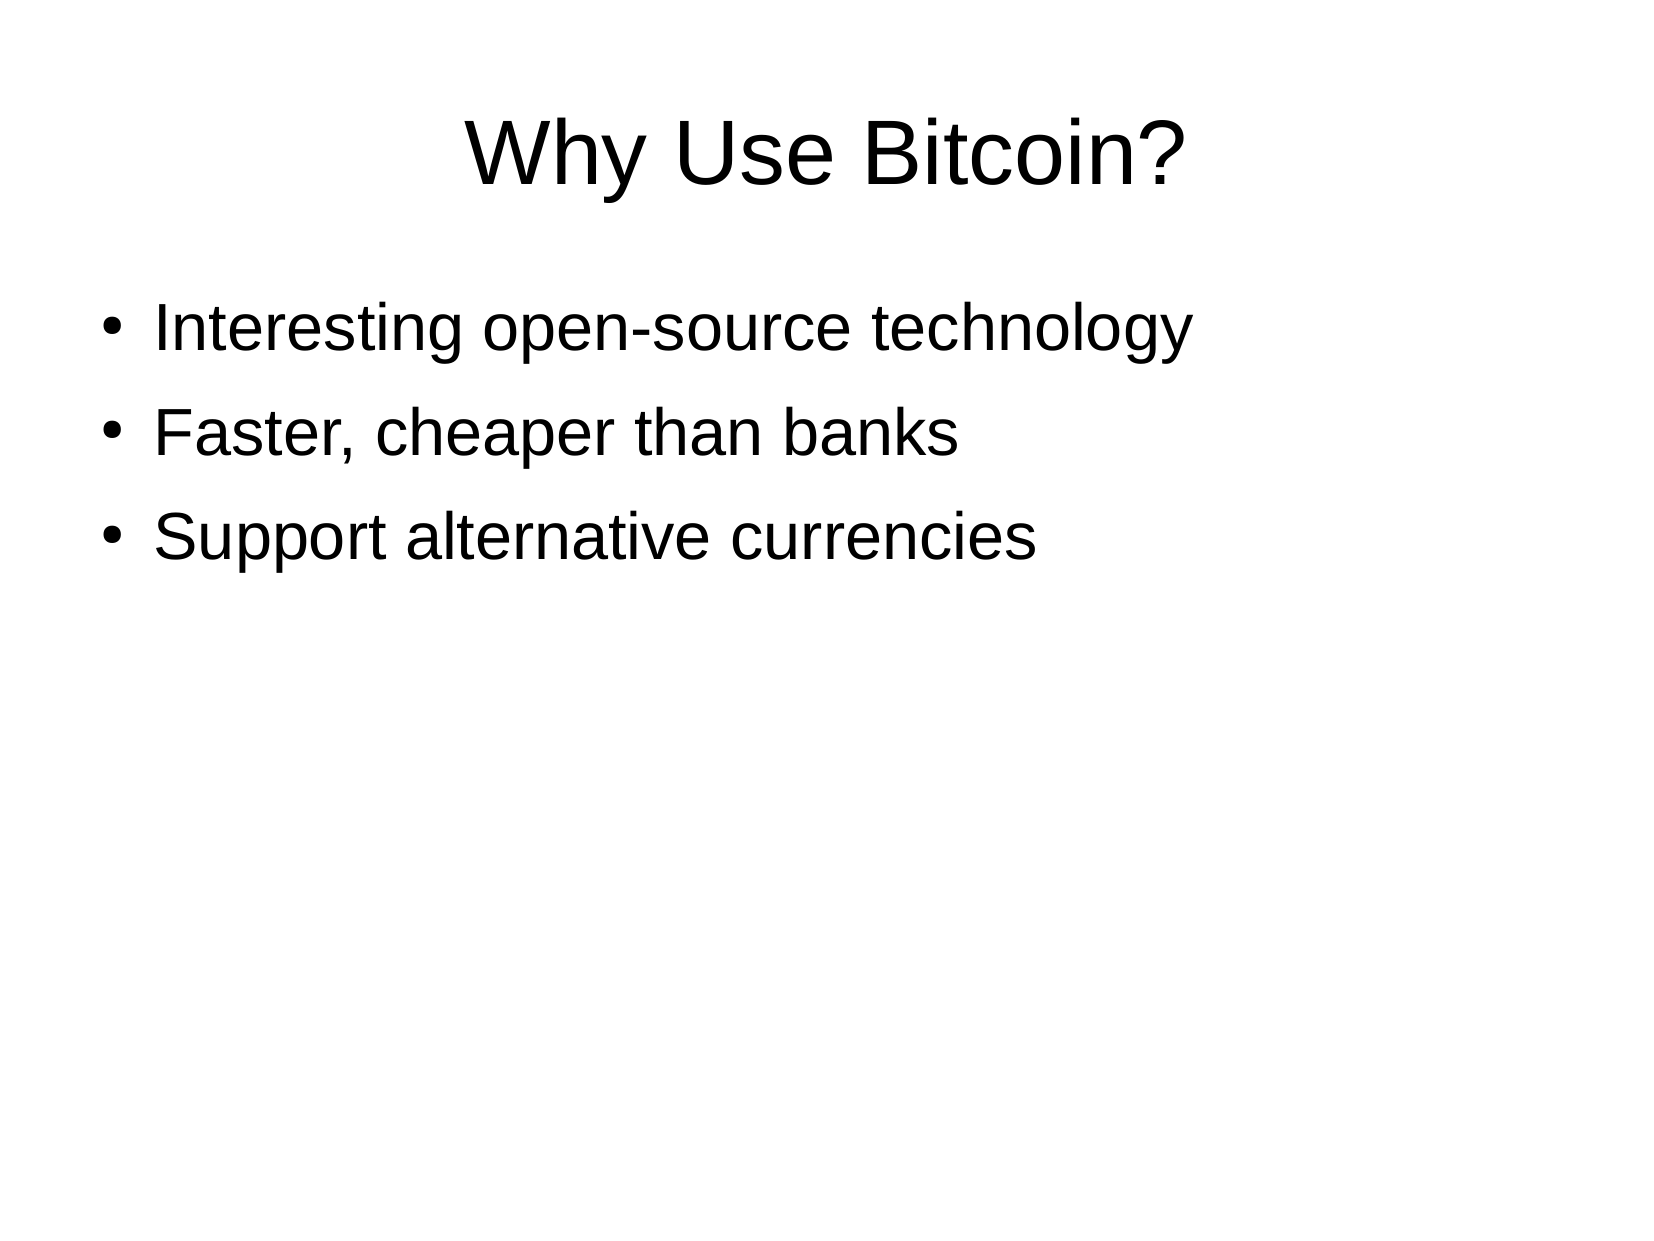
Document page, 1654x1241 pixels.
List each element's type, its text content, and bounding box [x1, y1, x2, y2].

list Interesting open-source technology Faster, cheaper than banks Support alternative currencies [82, 290, 1571, 1010]
title Why Use Bitcoin? [82, 49, 1571, 257]
